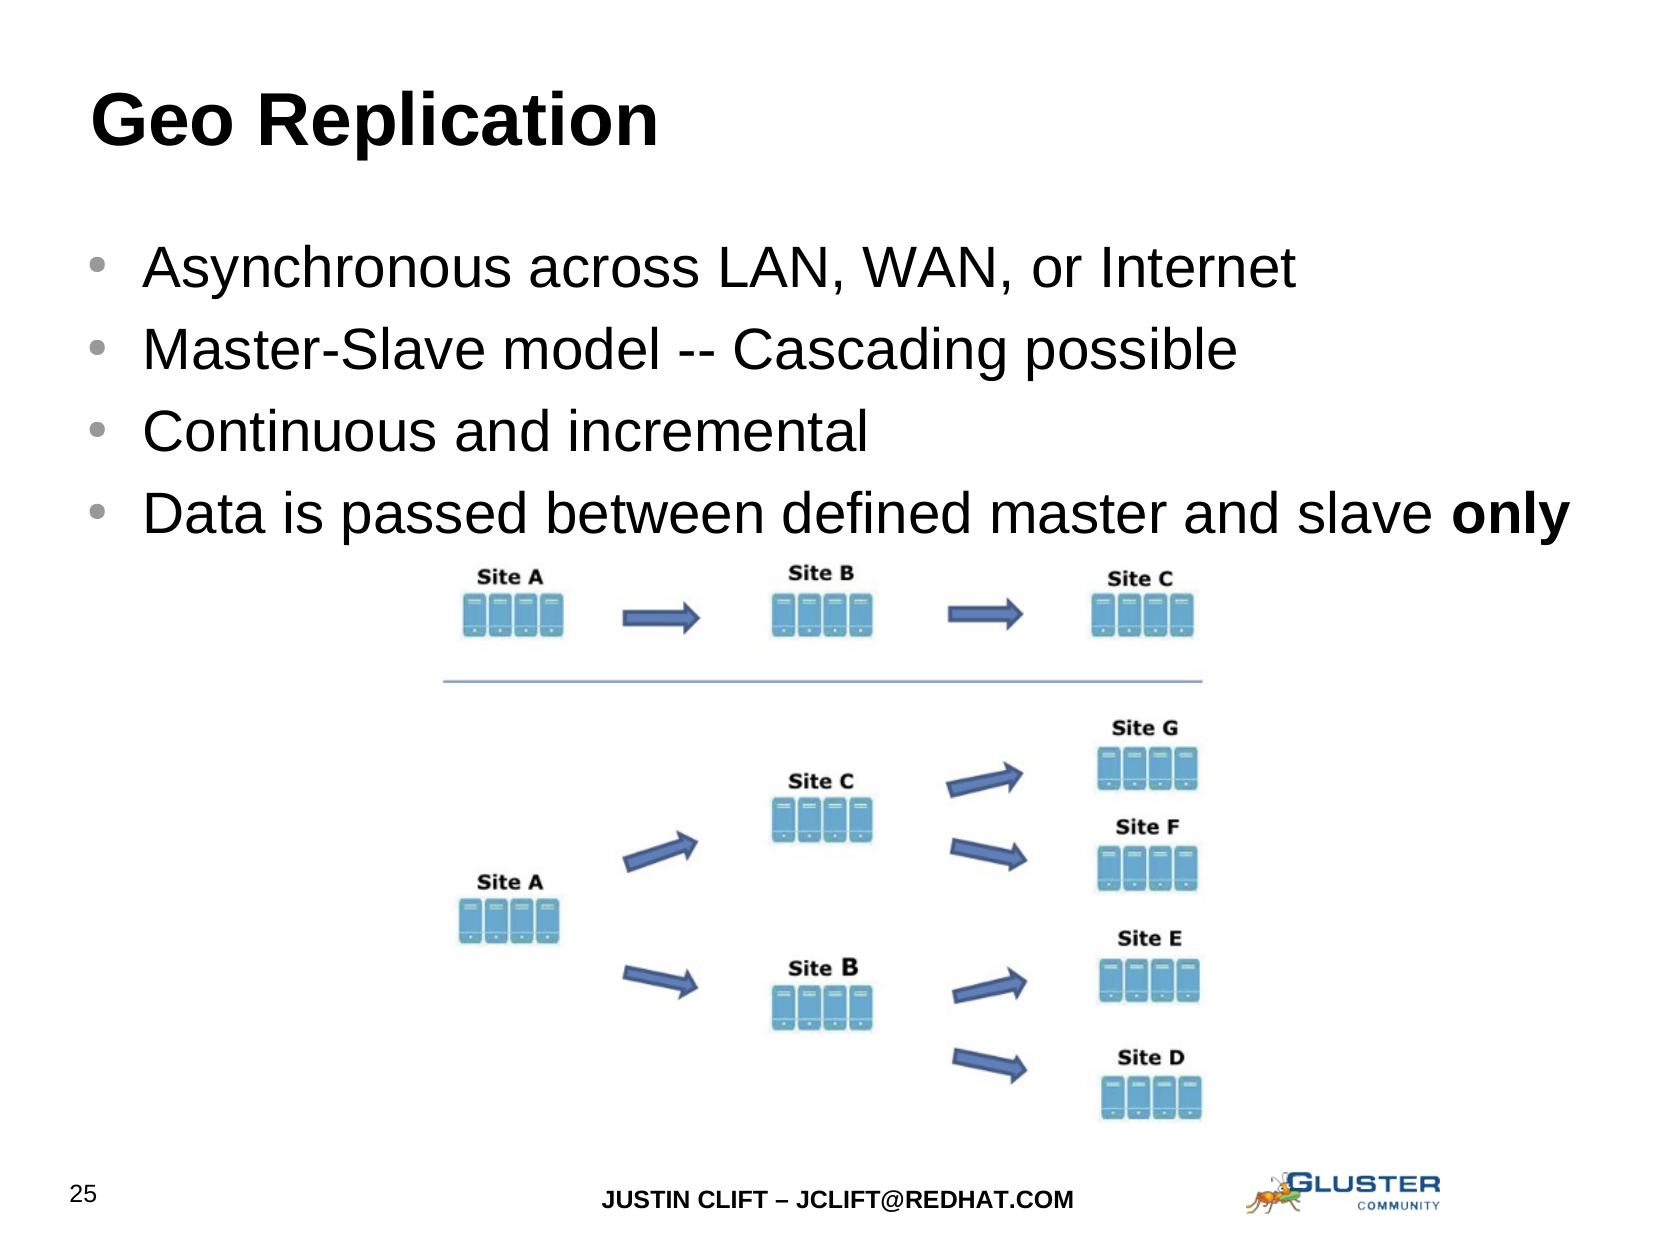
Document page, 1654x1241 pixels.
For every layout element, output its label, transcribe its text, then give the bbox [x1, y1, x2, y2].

picture [1246, 1170, 1440, 1215]
title Geo Replication [90, 15, 1579, 223]
picture [440, 562, 1214, 1126]
list Asynchronous across LAN, WAN, or Internet Master-Slave model -- Cascading possible Continuous and incremental Data is passed between defined master and slave only [86, 232, 1576, 1111]
